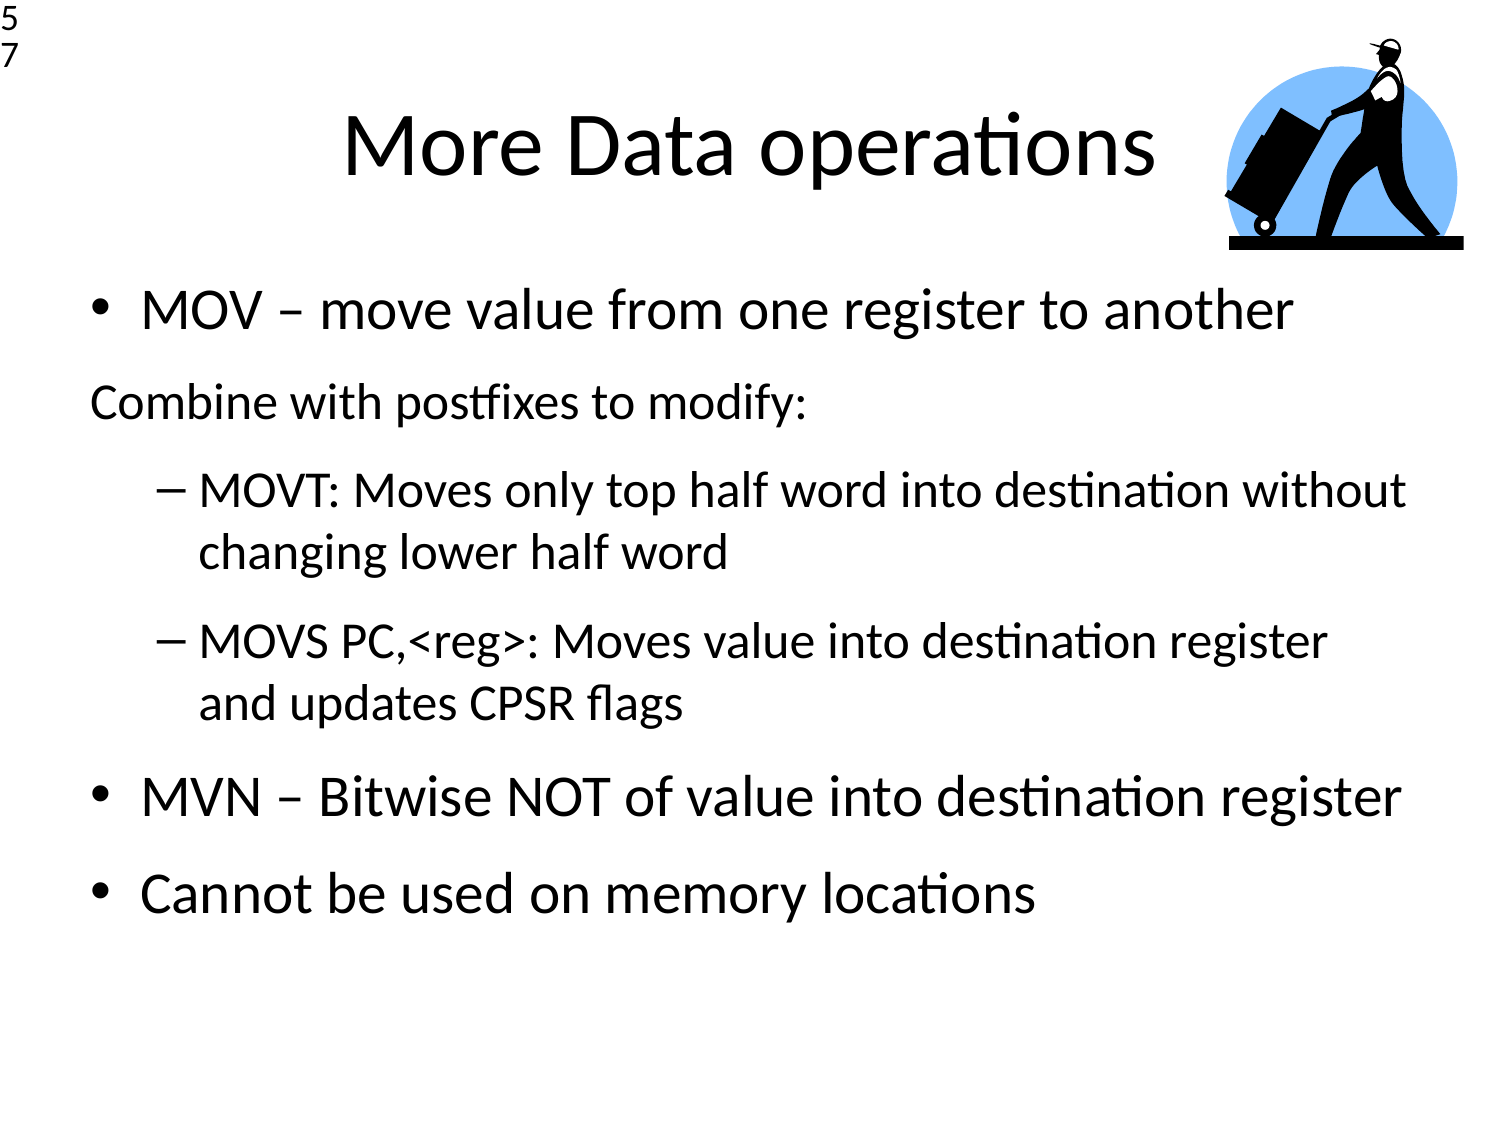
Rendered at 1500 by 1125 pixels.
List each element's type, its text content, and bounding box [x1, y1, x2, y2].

picture [1224, 37, 1464, 250]
title More Data operations [75, 45, 1224, 233]
list MOV – move value from one register to another Combine with postfixes to modify: MOVT: Moves only top half word into destination without changing lower half word MOVS PC,<reg>: Moves value into destination register and updates CPSR flags MVN – Bitwise NOT of value into destination register Cannot be used on memory locations [75, 262, 1425, 1005]
